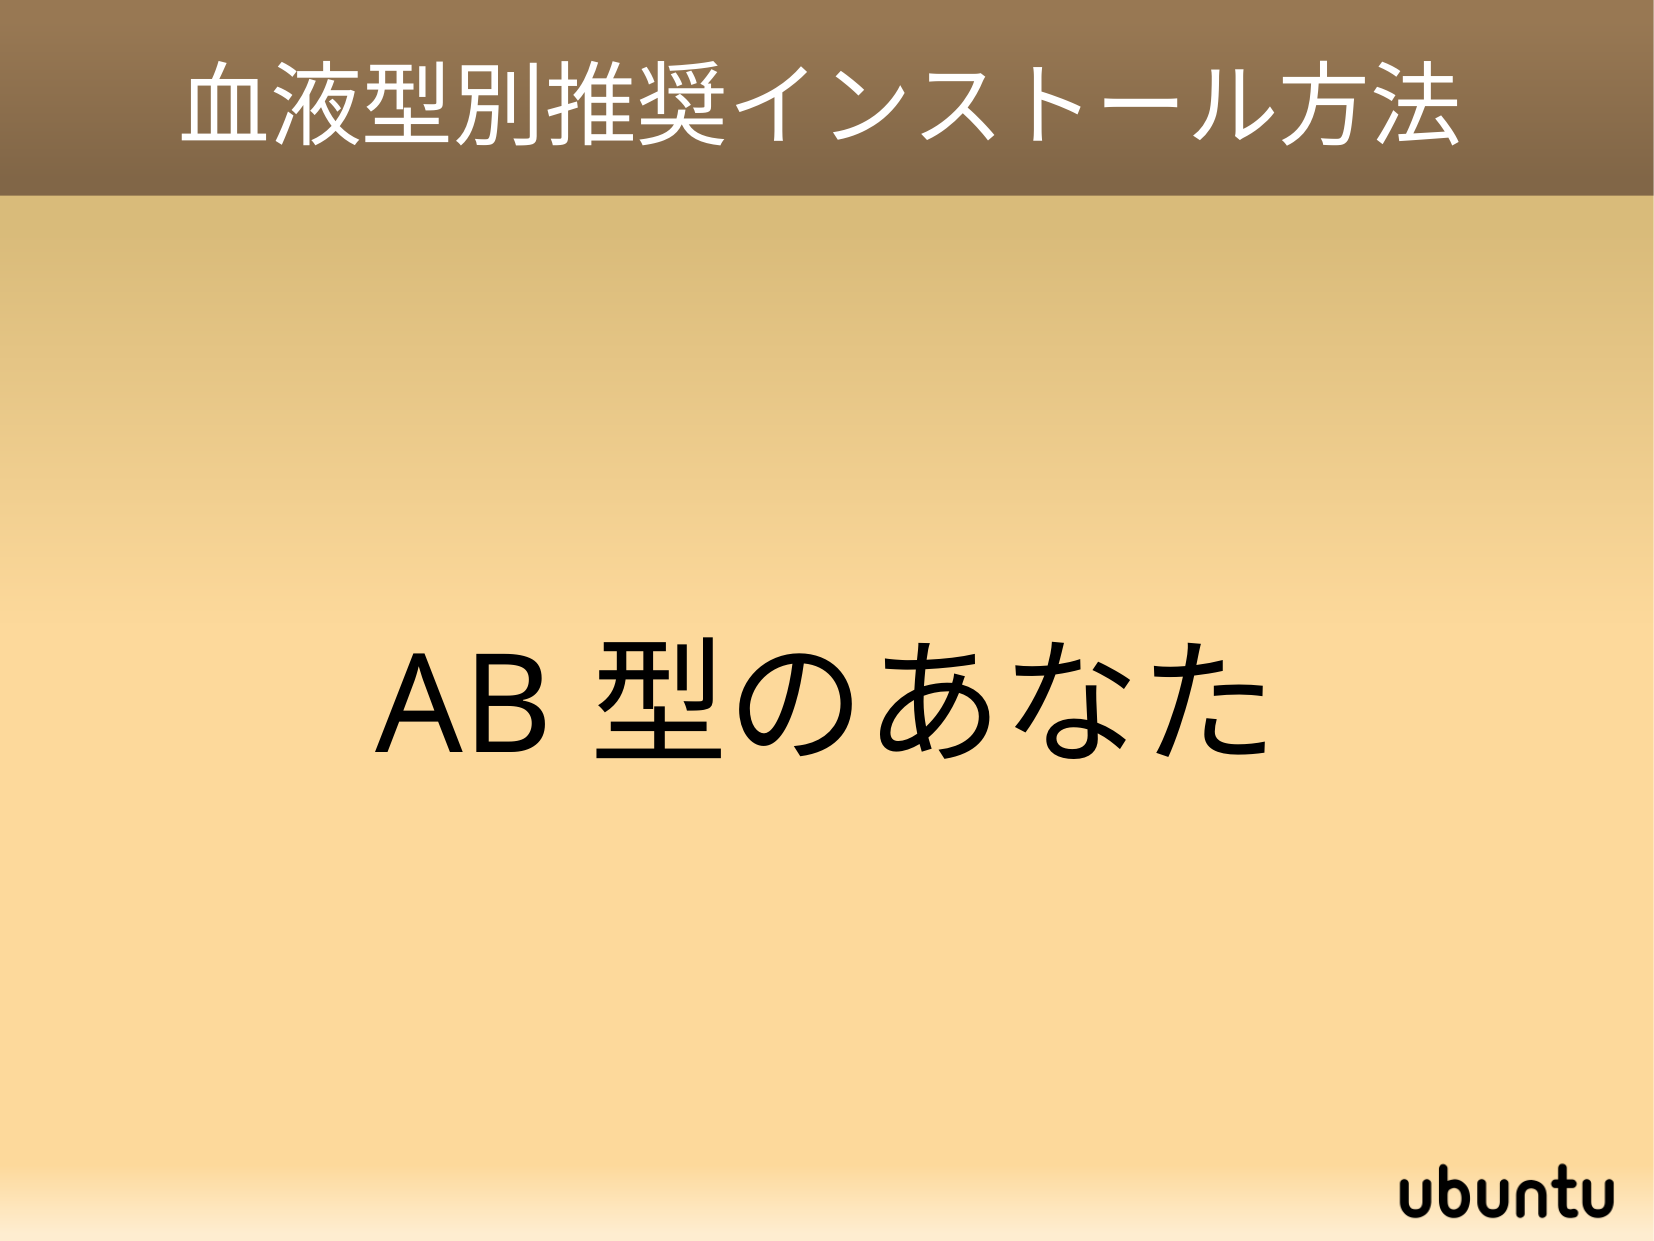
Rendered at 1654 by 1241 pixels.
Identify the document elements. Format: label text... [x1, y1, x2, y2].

title 血液型別推奨インストール方法 [76, 7, 1565, 200]
subtitle AB型のあなた [82, 297, 1571, 1102]
picture [0, 0, 1654, 1241]
